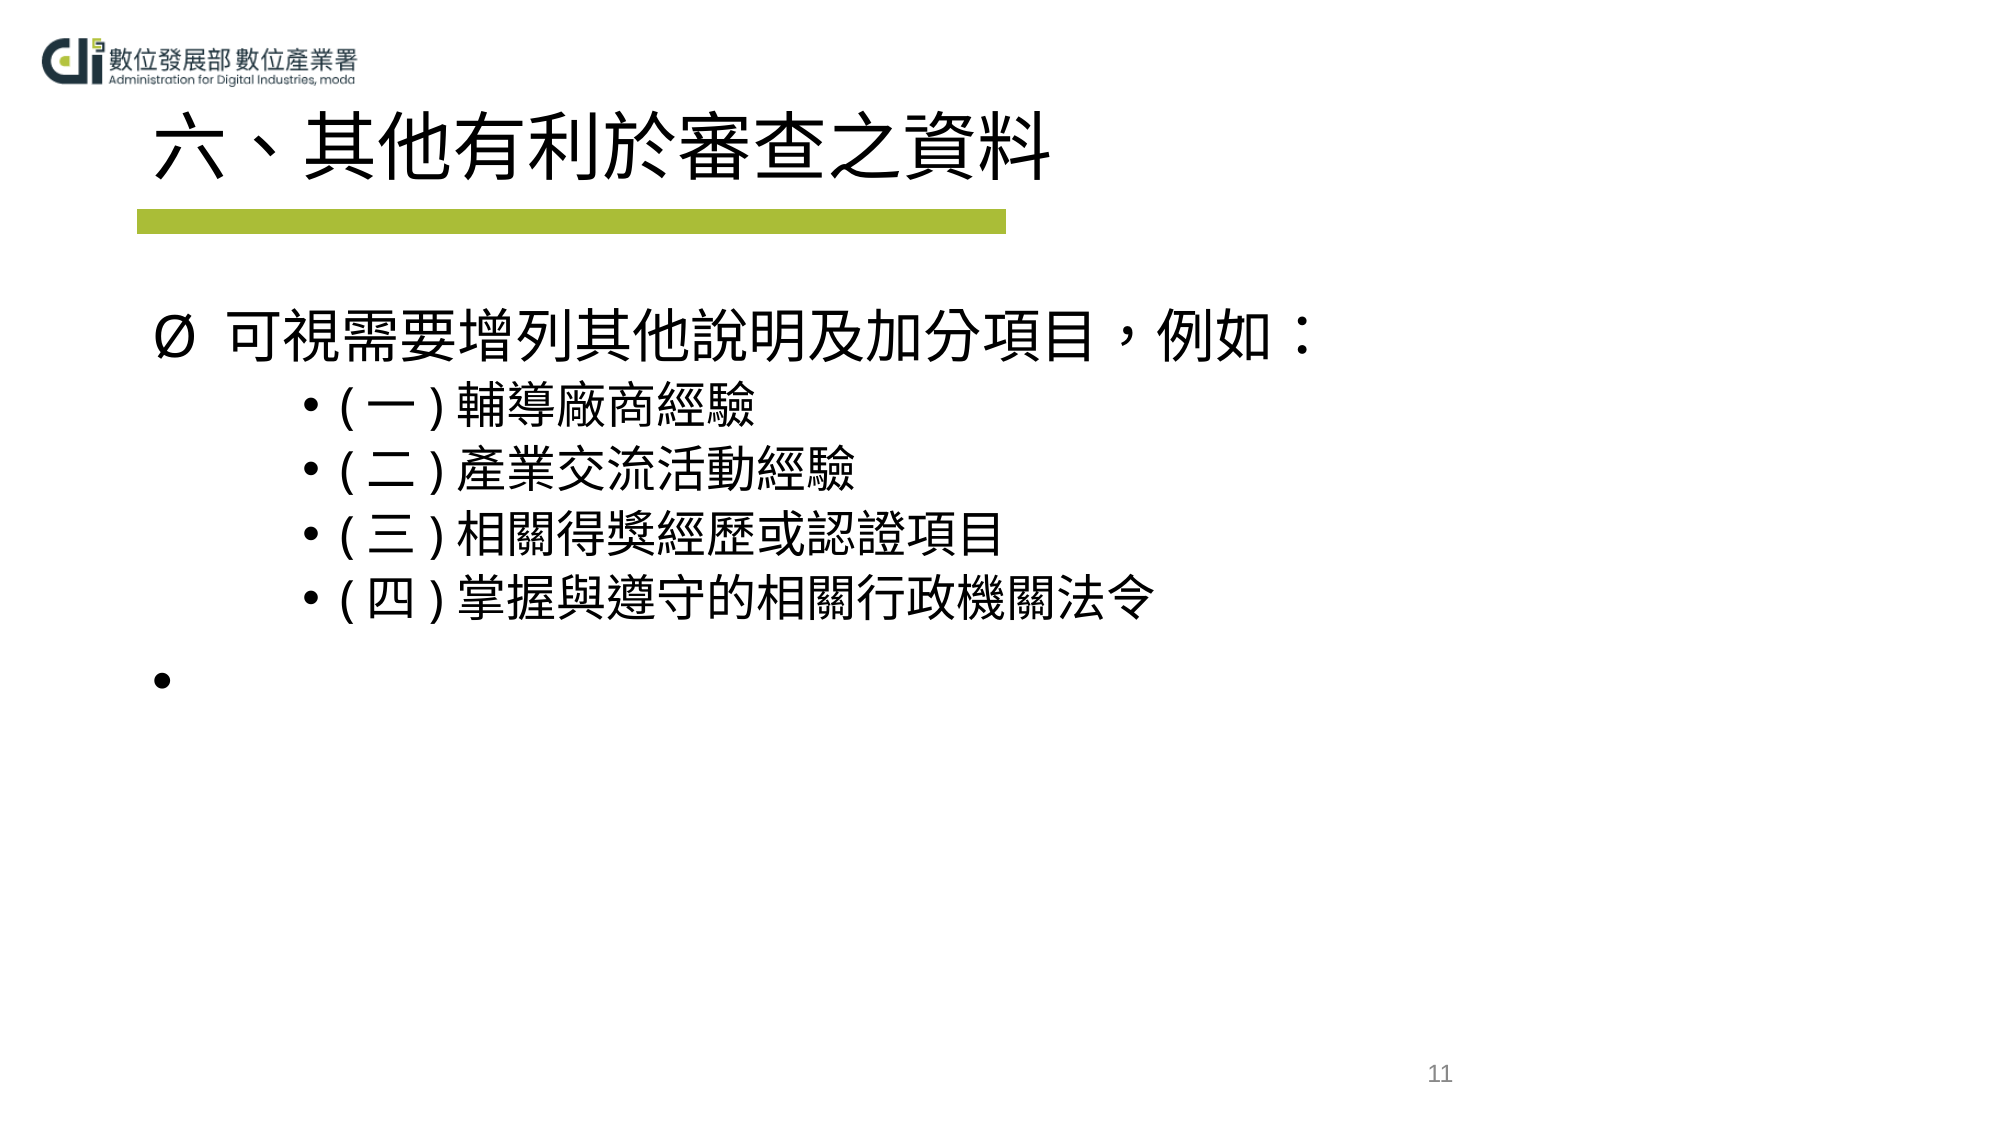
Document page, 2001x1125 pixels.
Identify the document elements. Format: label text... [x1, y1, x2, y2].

title 六、其他有利於審查之資料 [137, 96, 1863, 205]
text_box [1412, 1042, 1863, 1103]
list 可視需要增列其他說明及加分項目，例如： (一)輔導廠商經驗 (二)產業交流活動經驗 (三)相關得獎經歷或認證項目 (四)掌握與遵守的相關行政機關法令 [137, 299, 1863, 1014]
